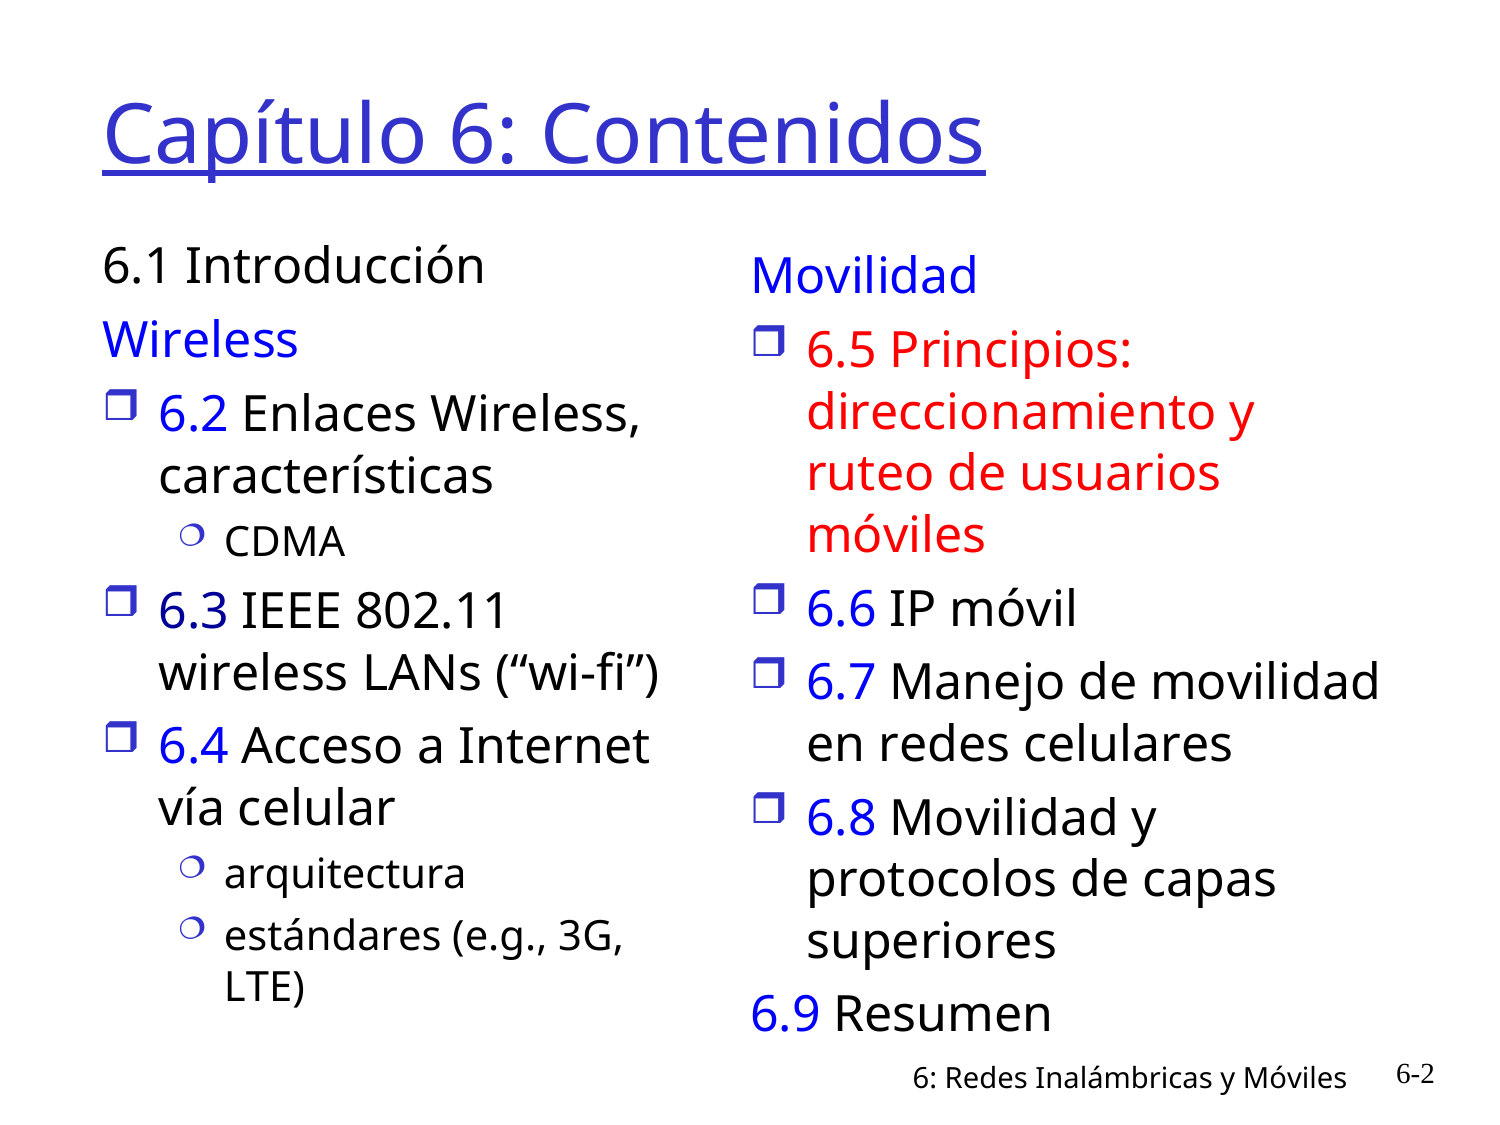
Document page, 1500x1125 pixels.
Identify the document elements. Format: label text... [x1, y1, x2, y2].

list 6.1 Introducción Wireless 6.2 Enlaces Wireless, características CDMA 6.3 IEEE 802.11 wireless LANs (“wi-fi”) 6.4 Acceso a Internet vía celular arquitectura estándares (e.g., 3G, LTE) [87, 227, 713, 990]
list Movilidad 6.5 Principios: direccionamiento y ruteo de usuarios móviles 6.6 IP móvil 6.7 Manejo de movilidad en redes celulares 6.8 Movilidad y protocolos de capas superiores 6.9 Resumen [735, 237, 1401, 1005]
title Capítulo 6: Contenidos [87, 37, 1363, 225]
